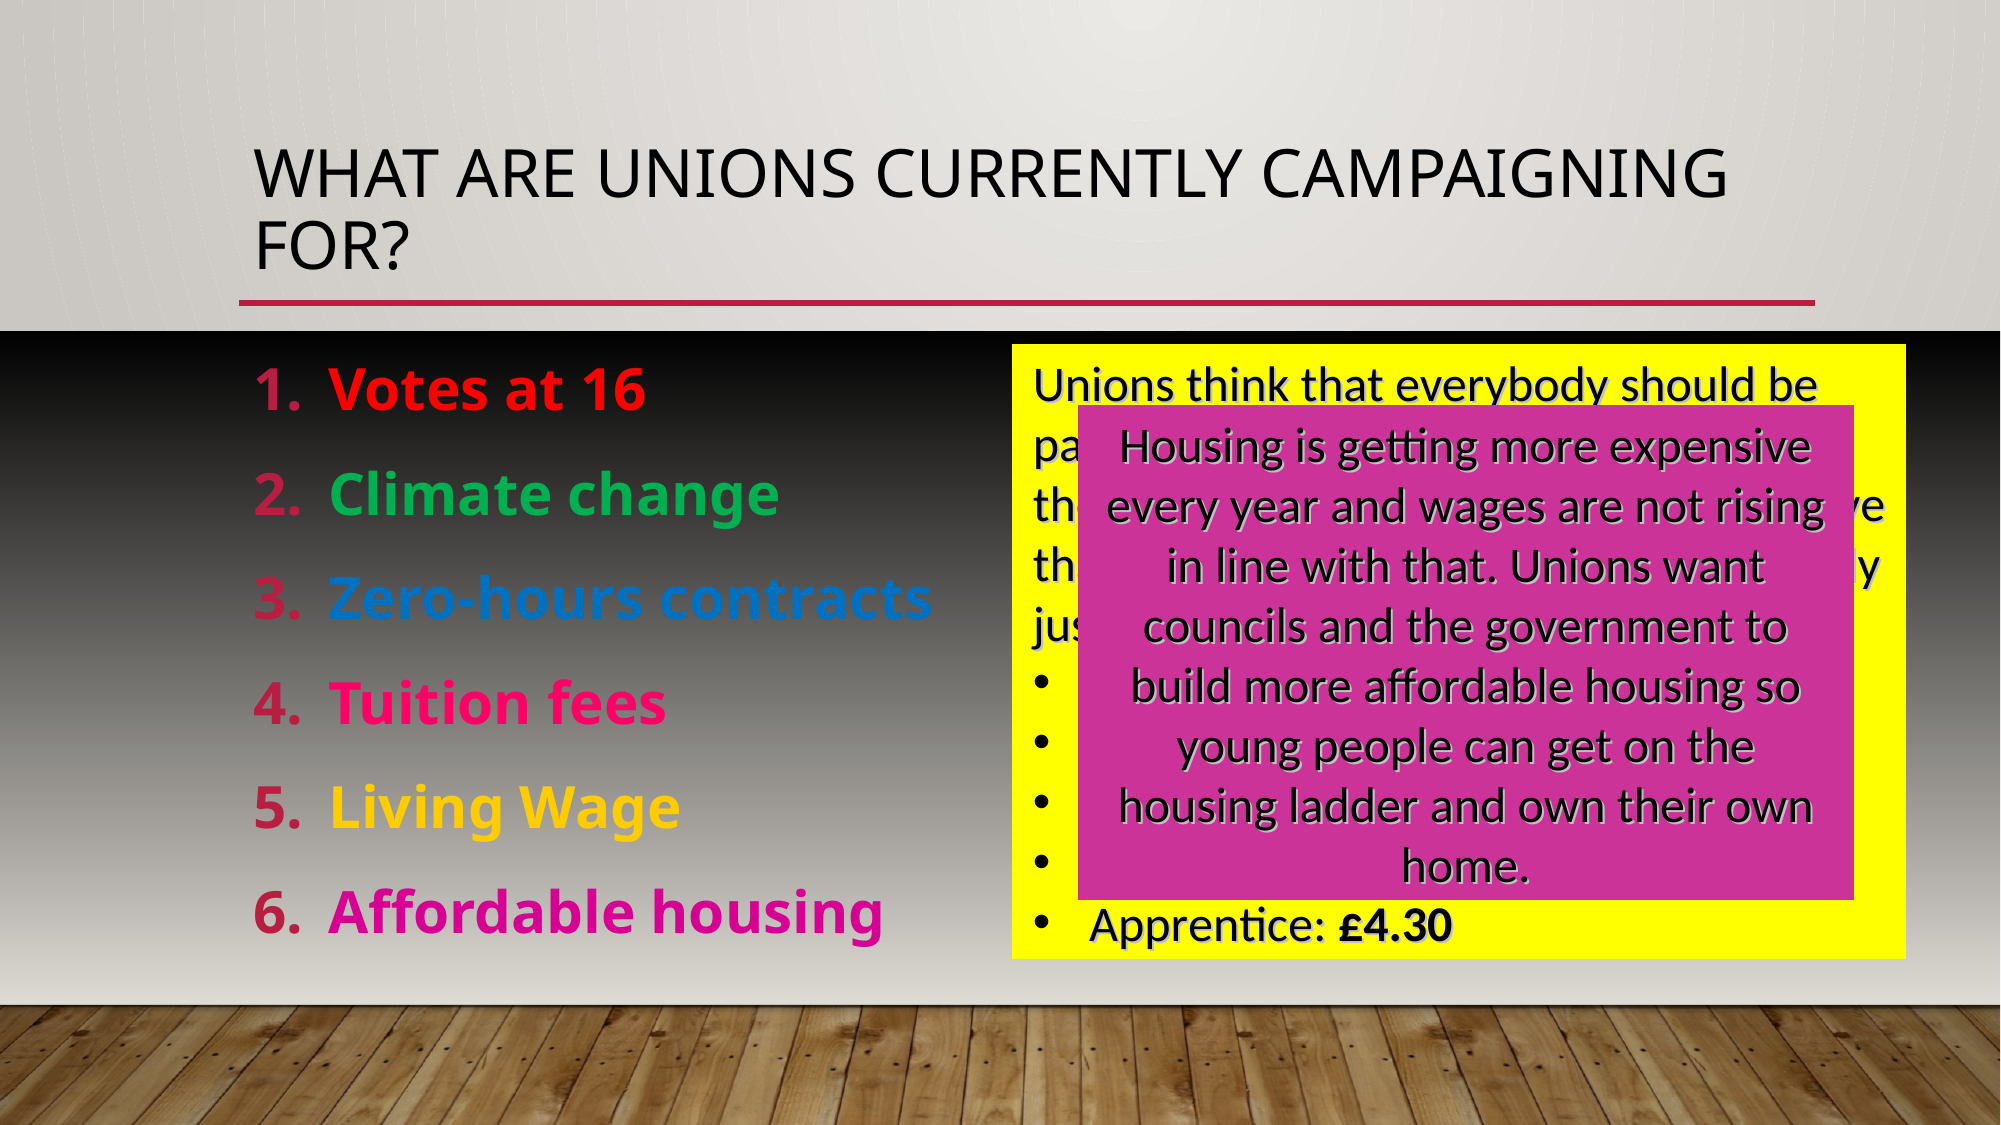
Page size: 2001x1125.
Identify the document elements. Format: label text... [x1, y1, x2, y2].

list Votes at 16 Climate change Zero-hours contracts Tuition fees Living Wage Affordable housing [238, 330, 1907, 955]
text_box Housing is getting more expensive every year and wages are not rising in line with that. Unions want councils and the government to build more affordable housing so young people can get on the housing ladder and own their own home. [1078, 405, 1854, 900]
text_box Unions think that everybody should be paid enough to be able to live and have their basic needs met. Unions also believe that people should not be paid differently just because of their age: Age 23+: £8.91 an hour Age 21-22: £8.36 Age 18-20: £6.56 Age 16-18: £4.62 Apprentice: £4.30 [1012, 344, 1906, 959]
title What are unions currently campaigning for? [238, 131, 1814, 305]
